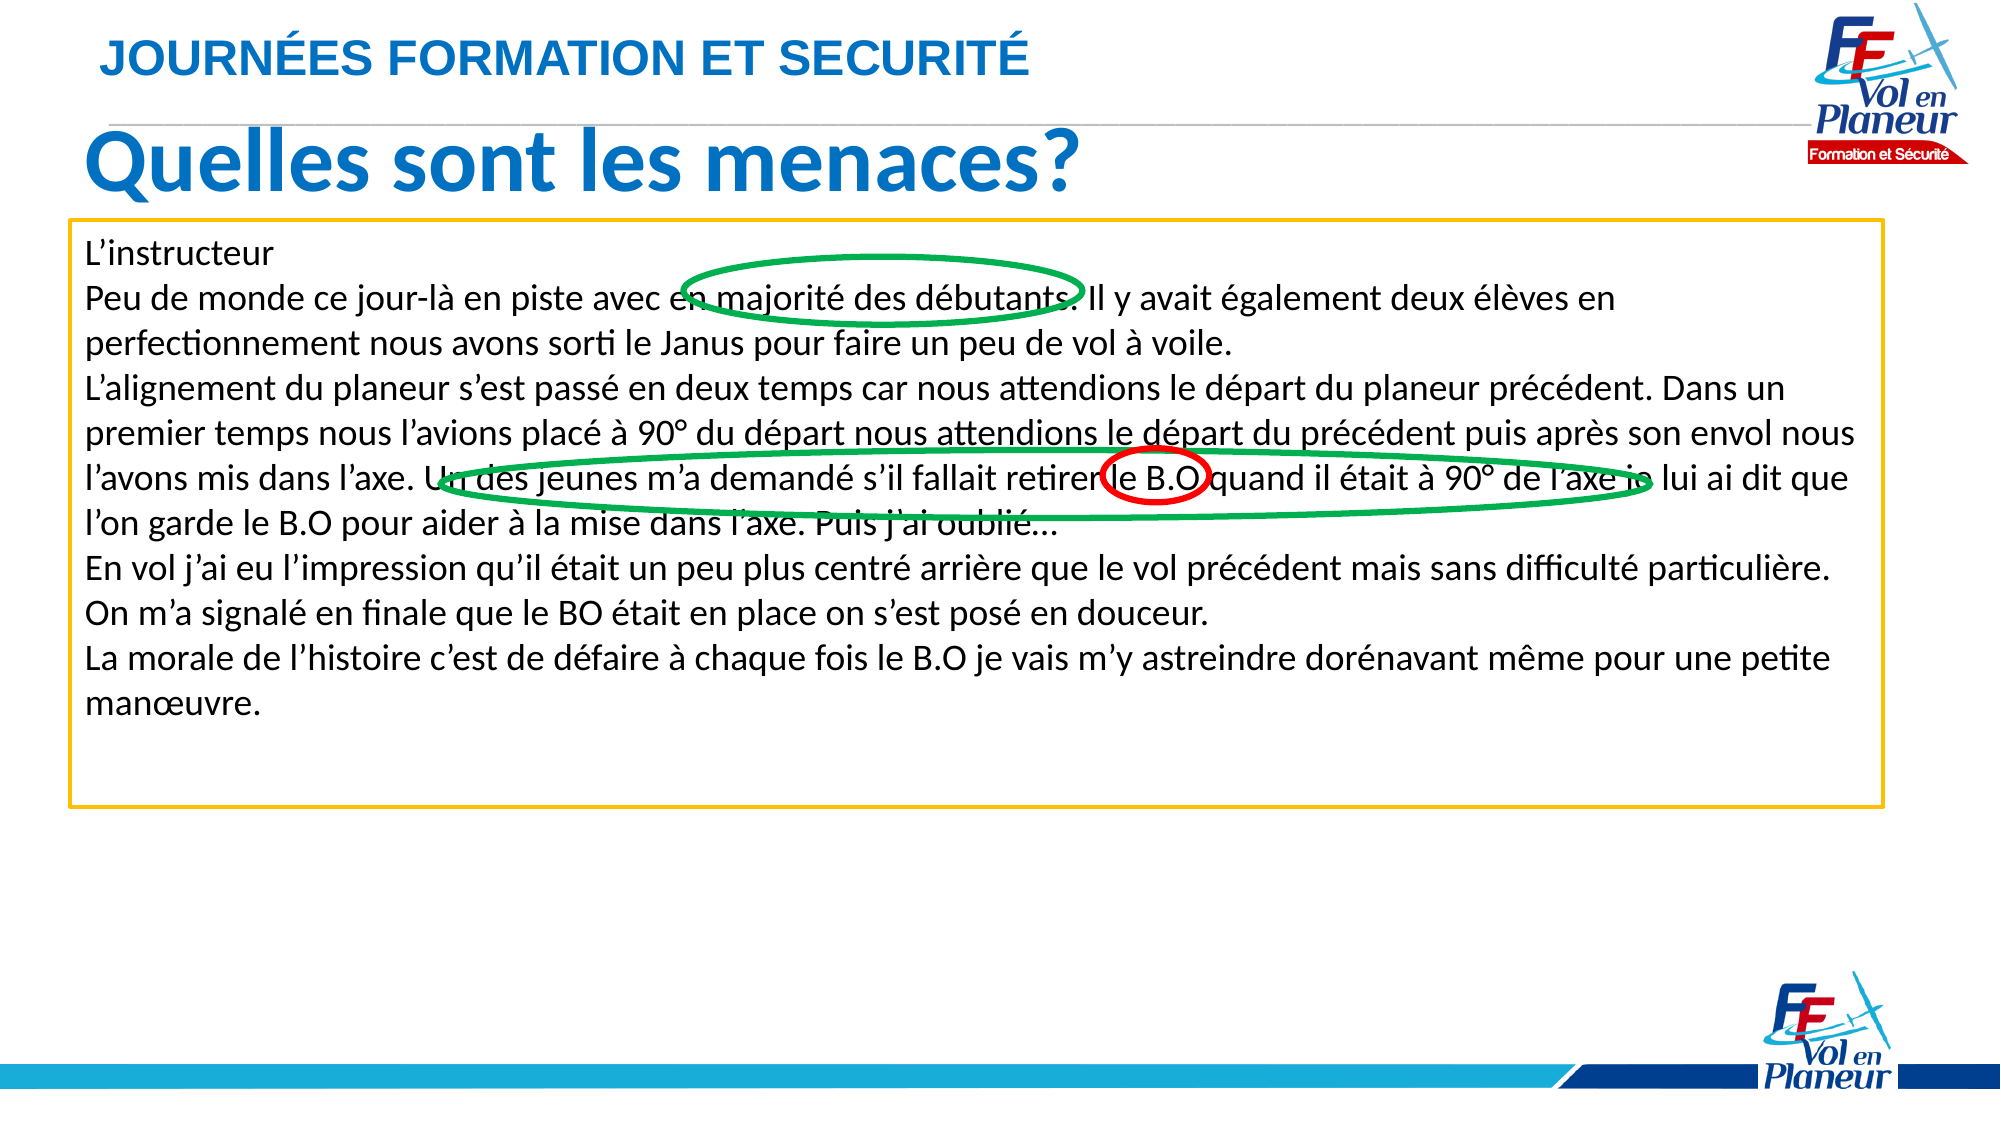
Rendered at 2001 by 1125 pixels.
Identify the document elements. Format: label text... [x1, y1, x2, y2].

picture [1759, 2, 2000, 165]
text_box Quelles sont les menaces? [70, 92, 1275, 218]
list JOURNÉES FORMATION ET SECURITÉ [70, 24, 1547, 93]
picture [0, 959, 2000, 1125]
text_box L’instructeur Peu de monde ce jour-là en piste avec en majorité des débutants. Il y avait également deux élèves en perfectionnement nous avons sorti le Janus pour faire un peu de vol à voile. L’alignement du planeur s’est passé en deux temps car nous attendions le départ du planeur précédent. Dans un premier temps nous l’avions placé à 90° du départ nous attendions le départ du précédent puis après son envol nous l’avons mis dans l’axe. Un des jeunes m’a demandé s’il fallait retirer le B.O quand il était à 90° de l’axe je lui ai dit que l’on garde le B.O pour aider à la mise dans l’axe. Puis j’ai oublié… En vol j’ai eu l’impression qu’il était un peu plus centré arrière que le vol précédent mais sans difficulté particulière. On m’a signalé en finale que le BO était en place on s’est posé en douceur. La morale de l’histoire c’est de défaire à chaque fois le B.O je vais m’y astreindre dorénavant même pour une petite manœuvre. [70, 220, 1884, 807]
